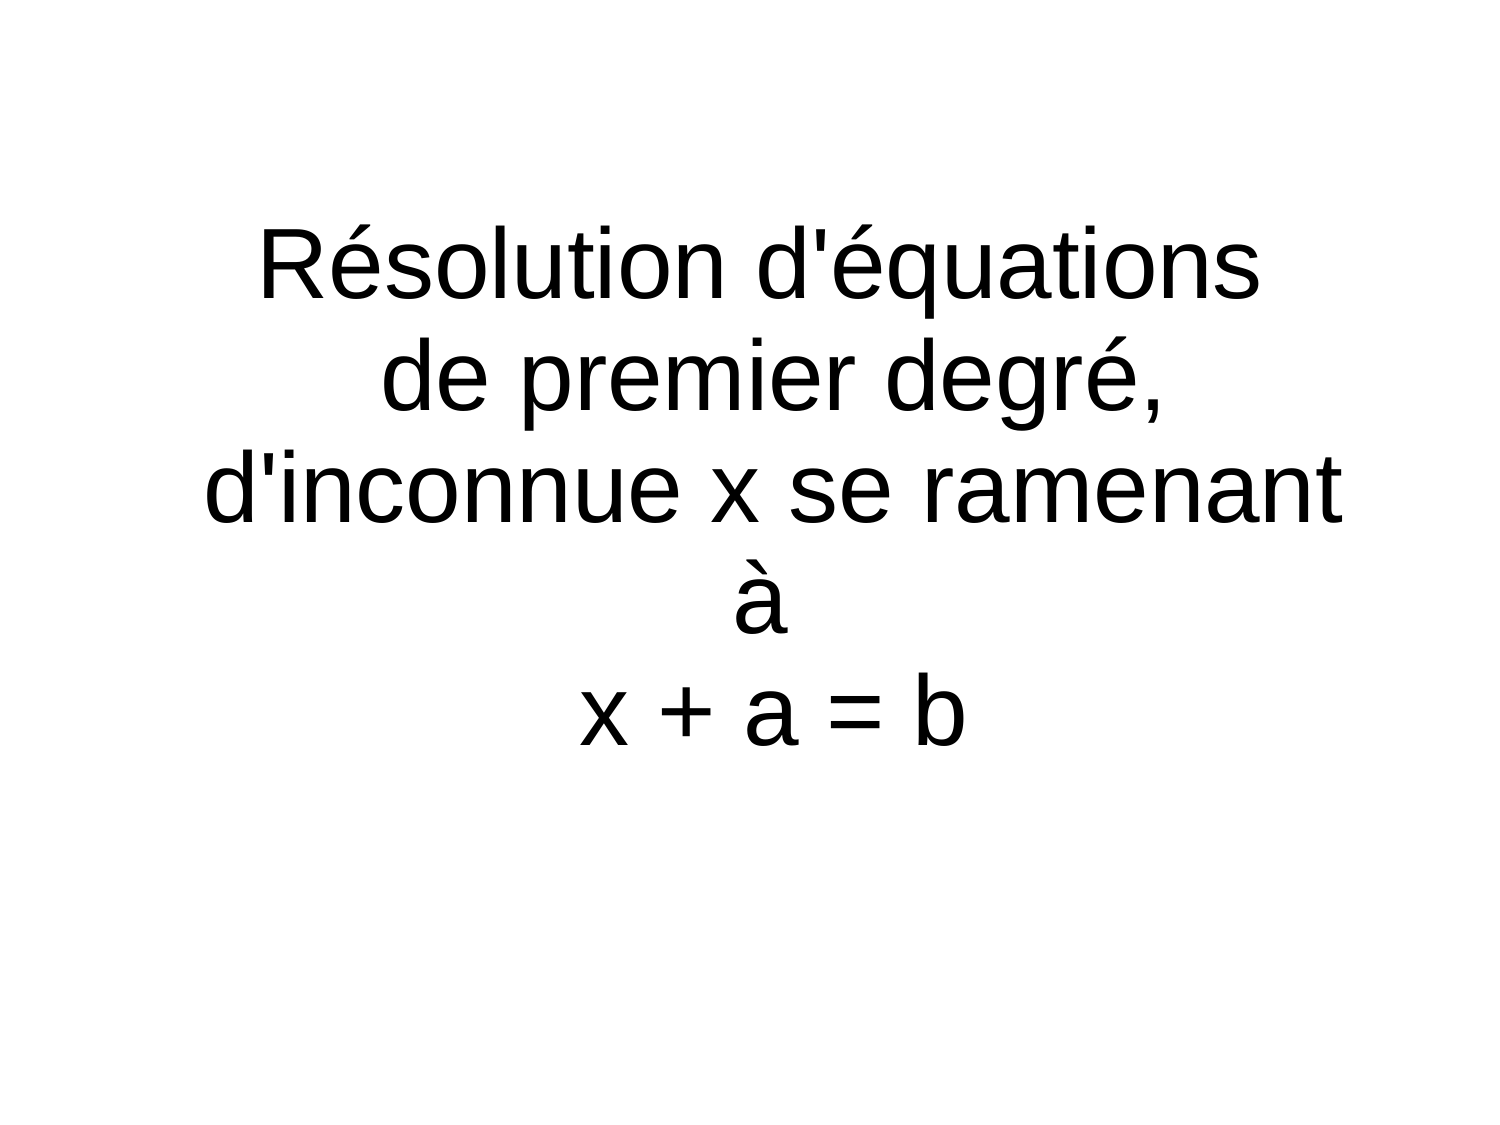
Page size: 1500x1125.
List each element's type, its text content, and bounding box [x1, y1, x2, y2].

text_box Résolution d'équations de premier degré, d'inconnue x se ramenant à x + a = b [188, 200, 1406, 775]
